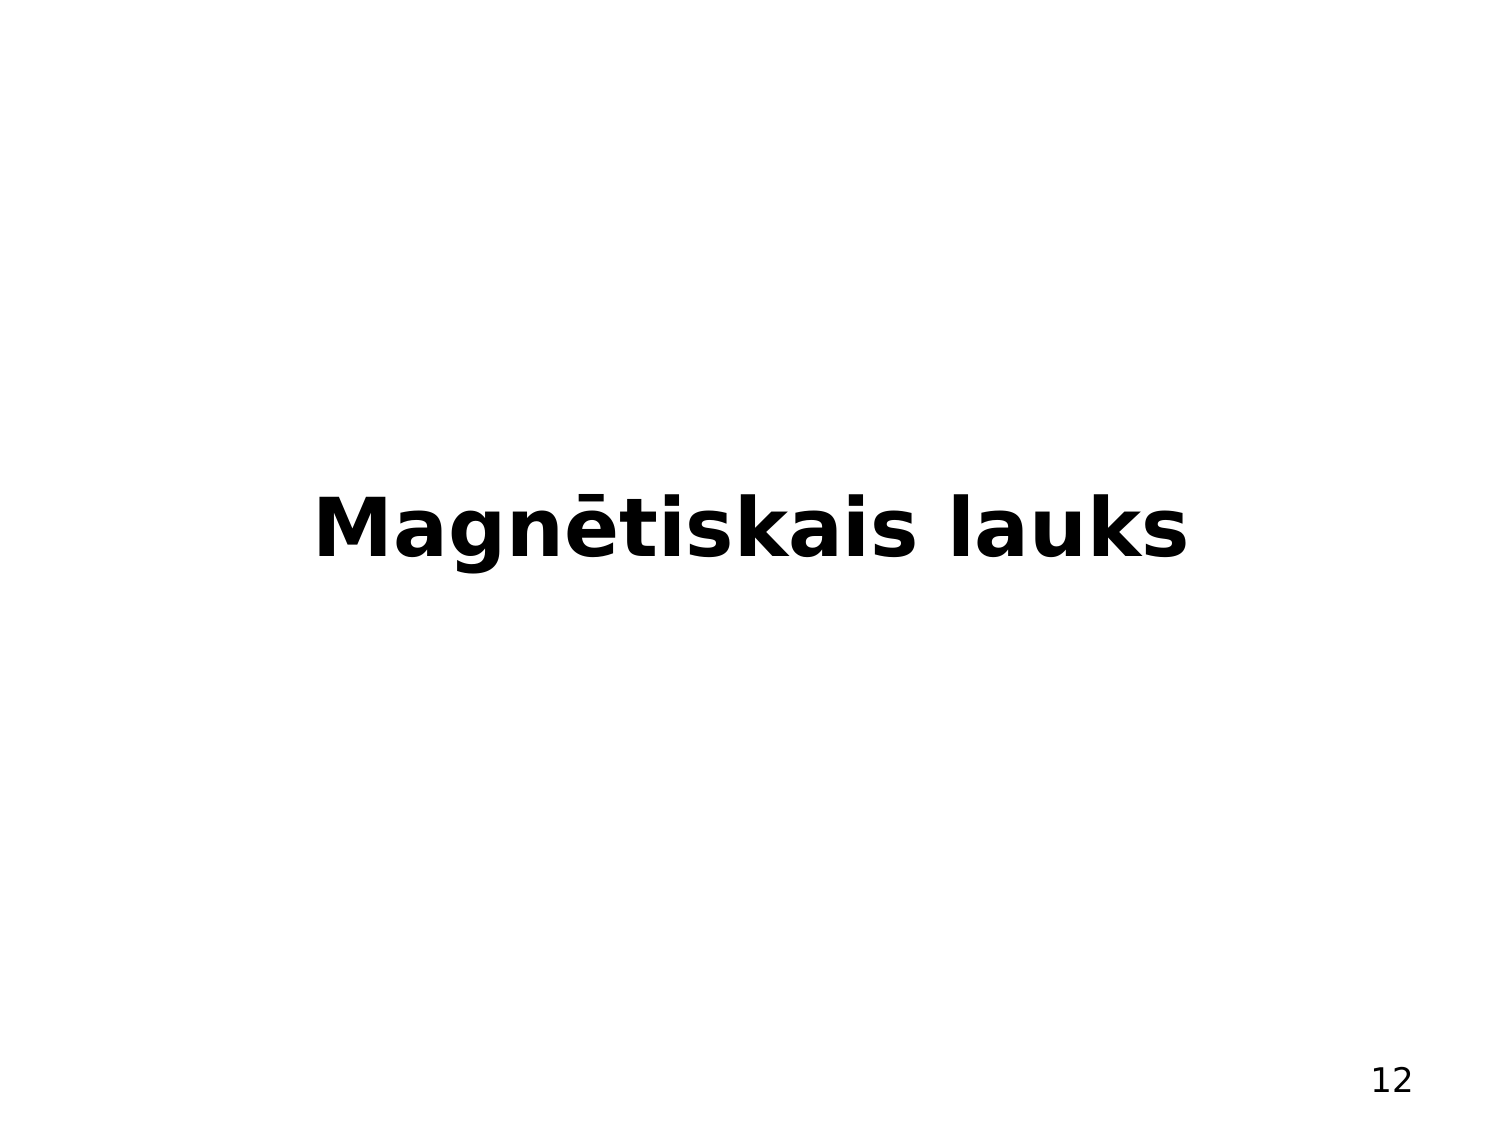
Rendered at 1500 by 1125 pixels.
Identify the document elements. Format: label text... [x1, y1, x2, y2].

title Magnētiskais lauks [113, 430, 1389, 619]
